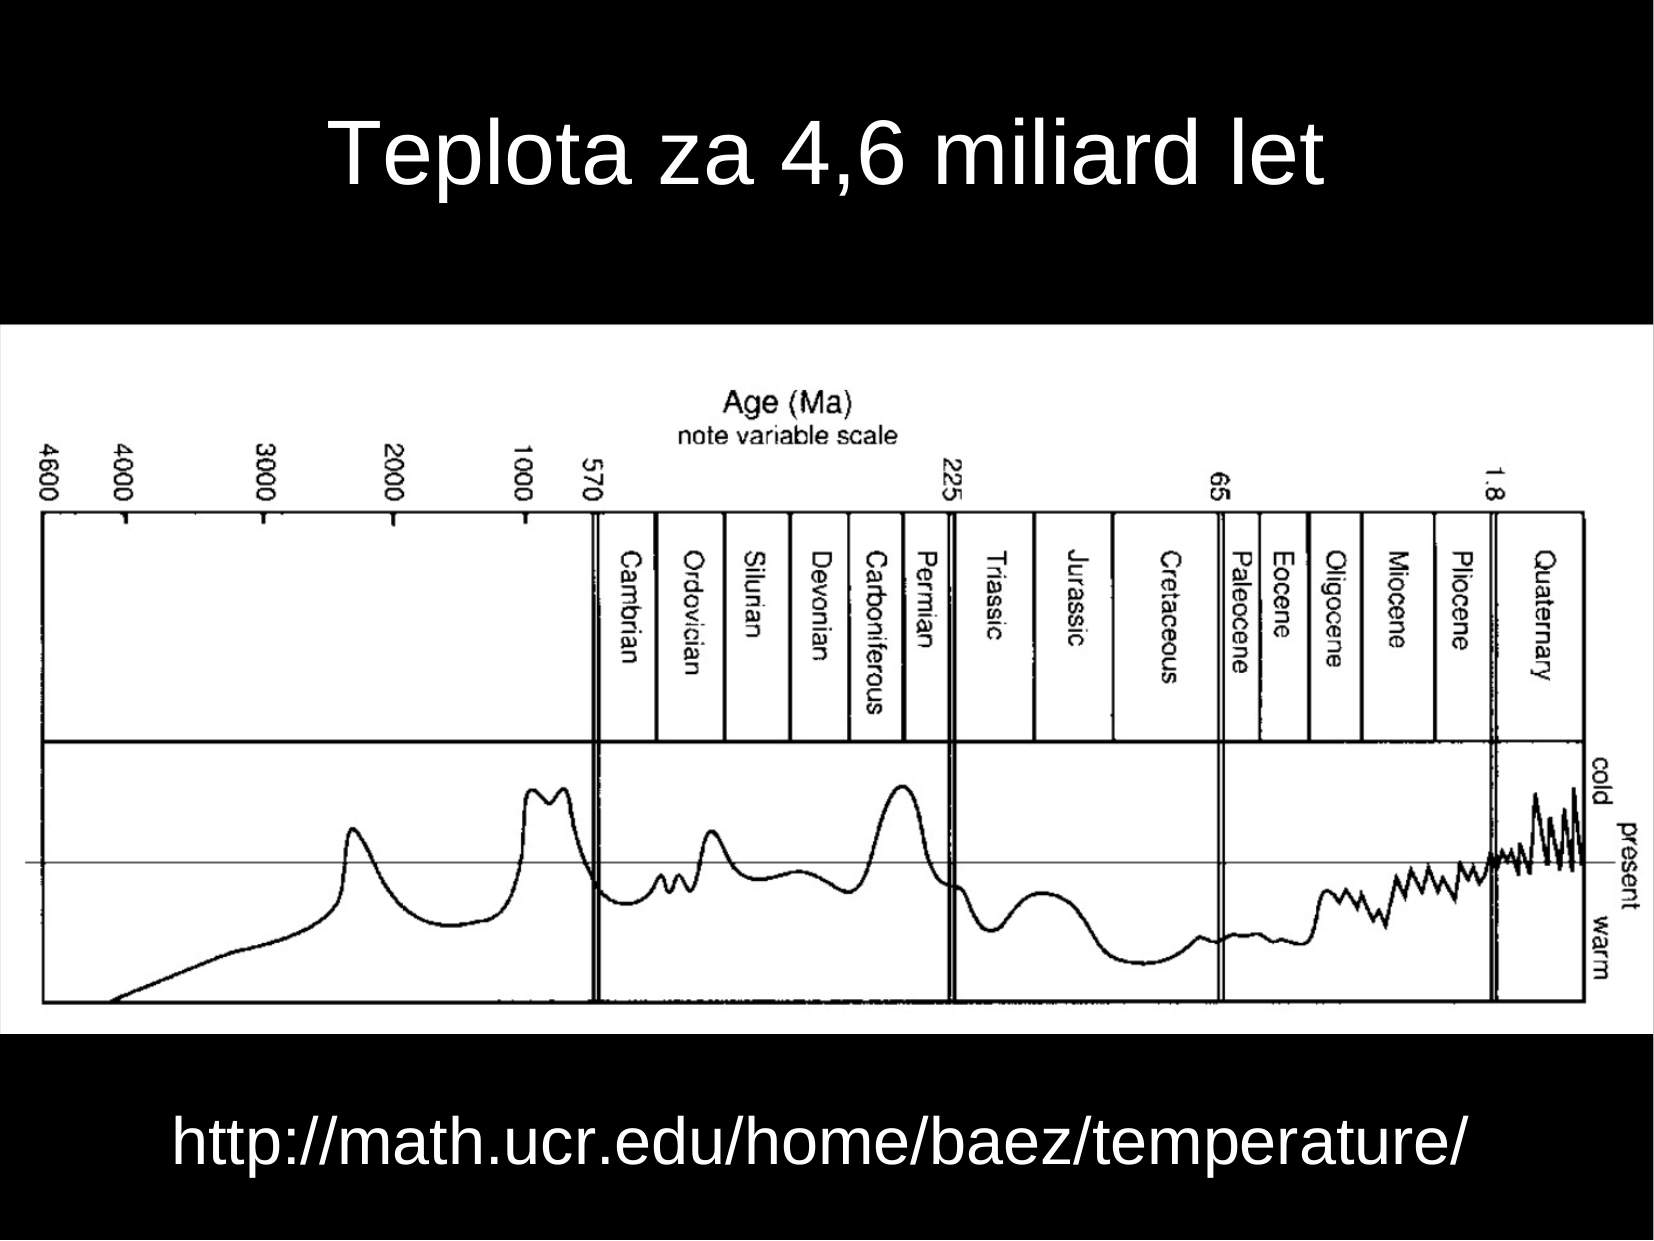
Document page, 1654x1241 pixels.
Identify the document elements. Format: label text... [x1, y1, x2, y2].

title Teplota za 4,6 miliard let [82, 49, 1571, 257]
picture [0, 324, 1654, 1034]
subtitle http://math.ucr.edu/home/baez/temperature/ [76, 1062, 1565, 1220]
